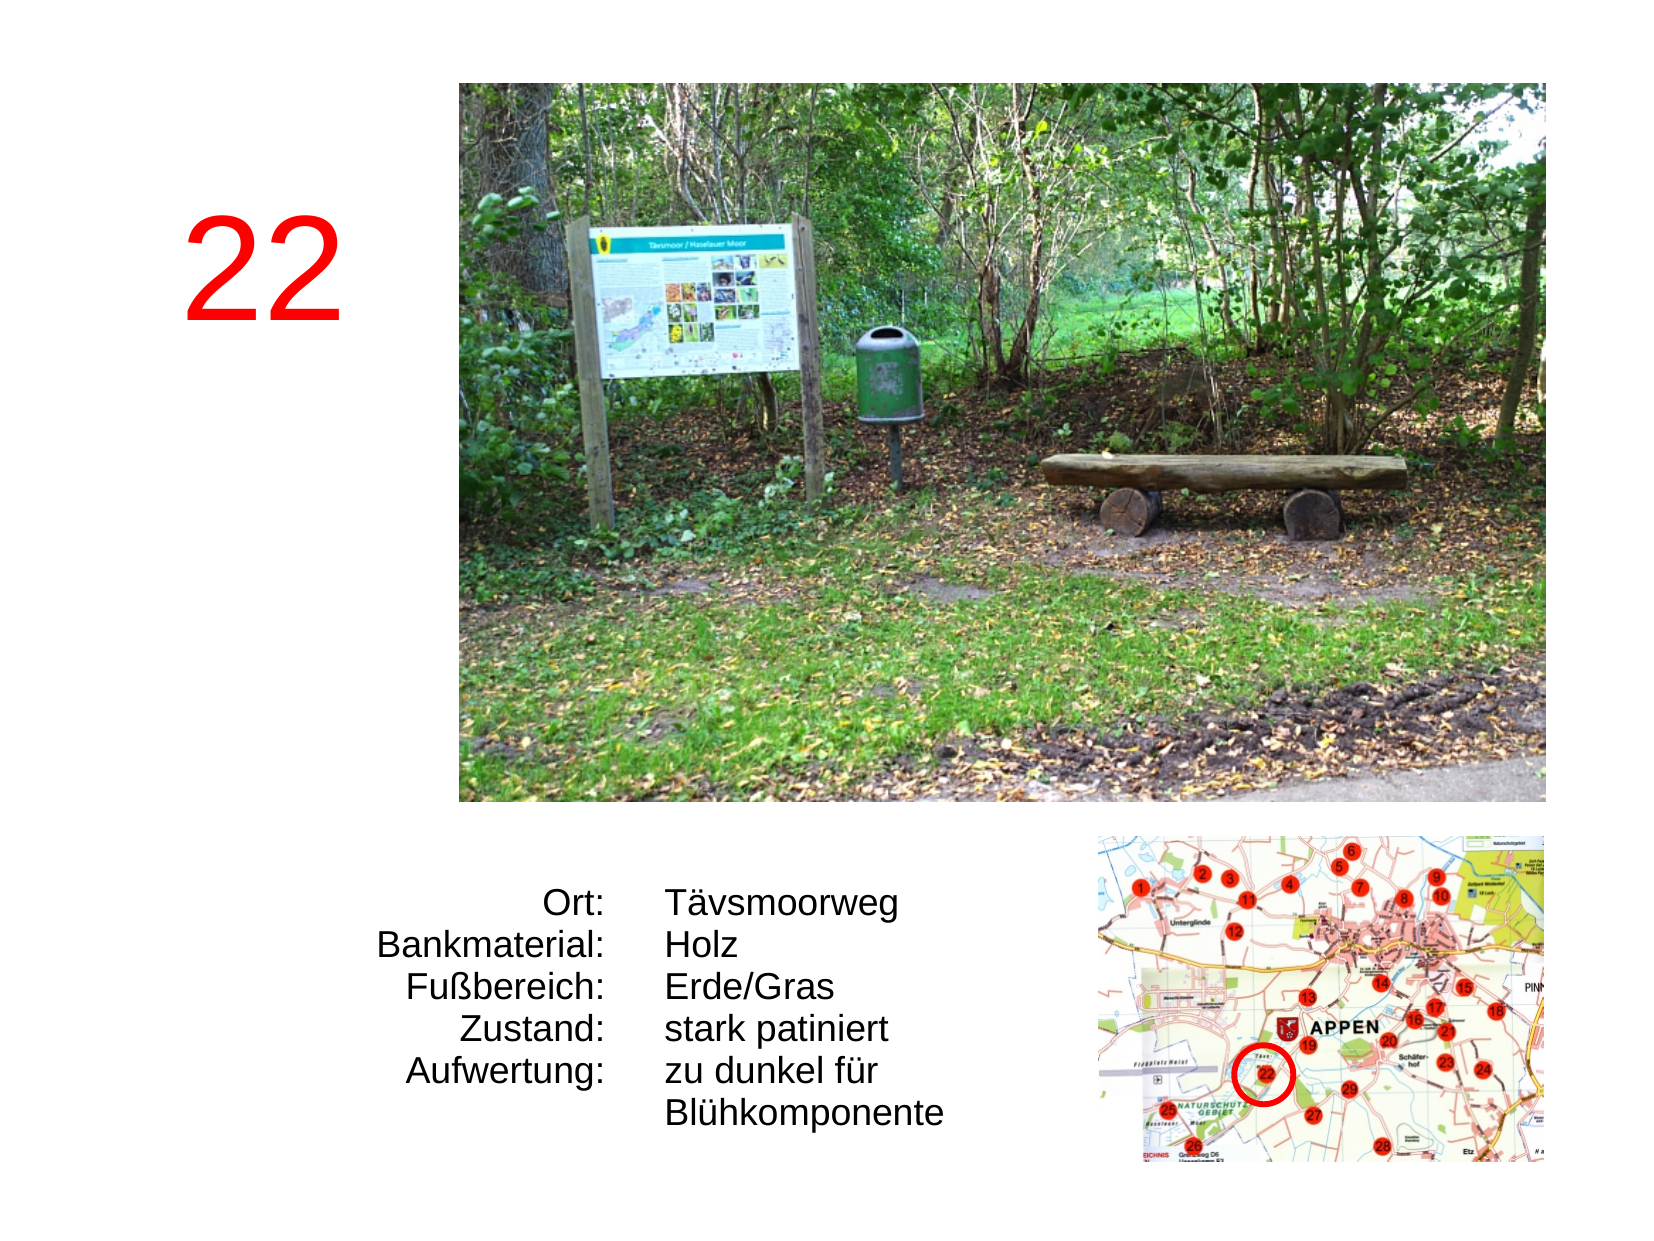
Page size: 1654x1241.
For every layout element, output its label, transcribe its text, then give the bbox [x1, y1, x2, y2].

text_box Ort: Tävsmoorweg Bankmaterial: Holz Fußbereich: Erde/Gras Zustand: stark patiniert Aufwertung: zu dunkel für Blühkomponente [354, 873, 1548, 1184]
picture [459, 83, 1546, 802]
text_box 22 [165, 177, 428, 360]
picture [1098, 836, 1544, 1162]
